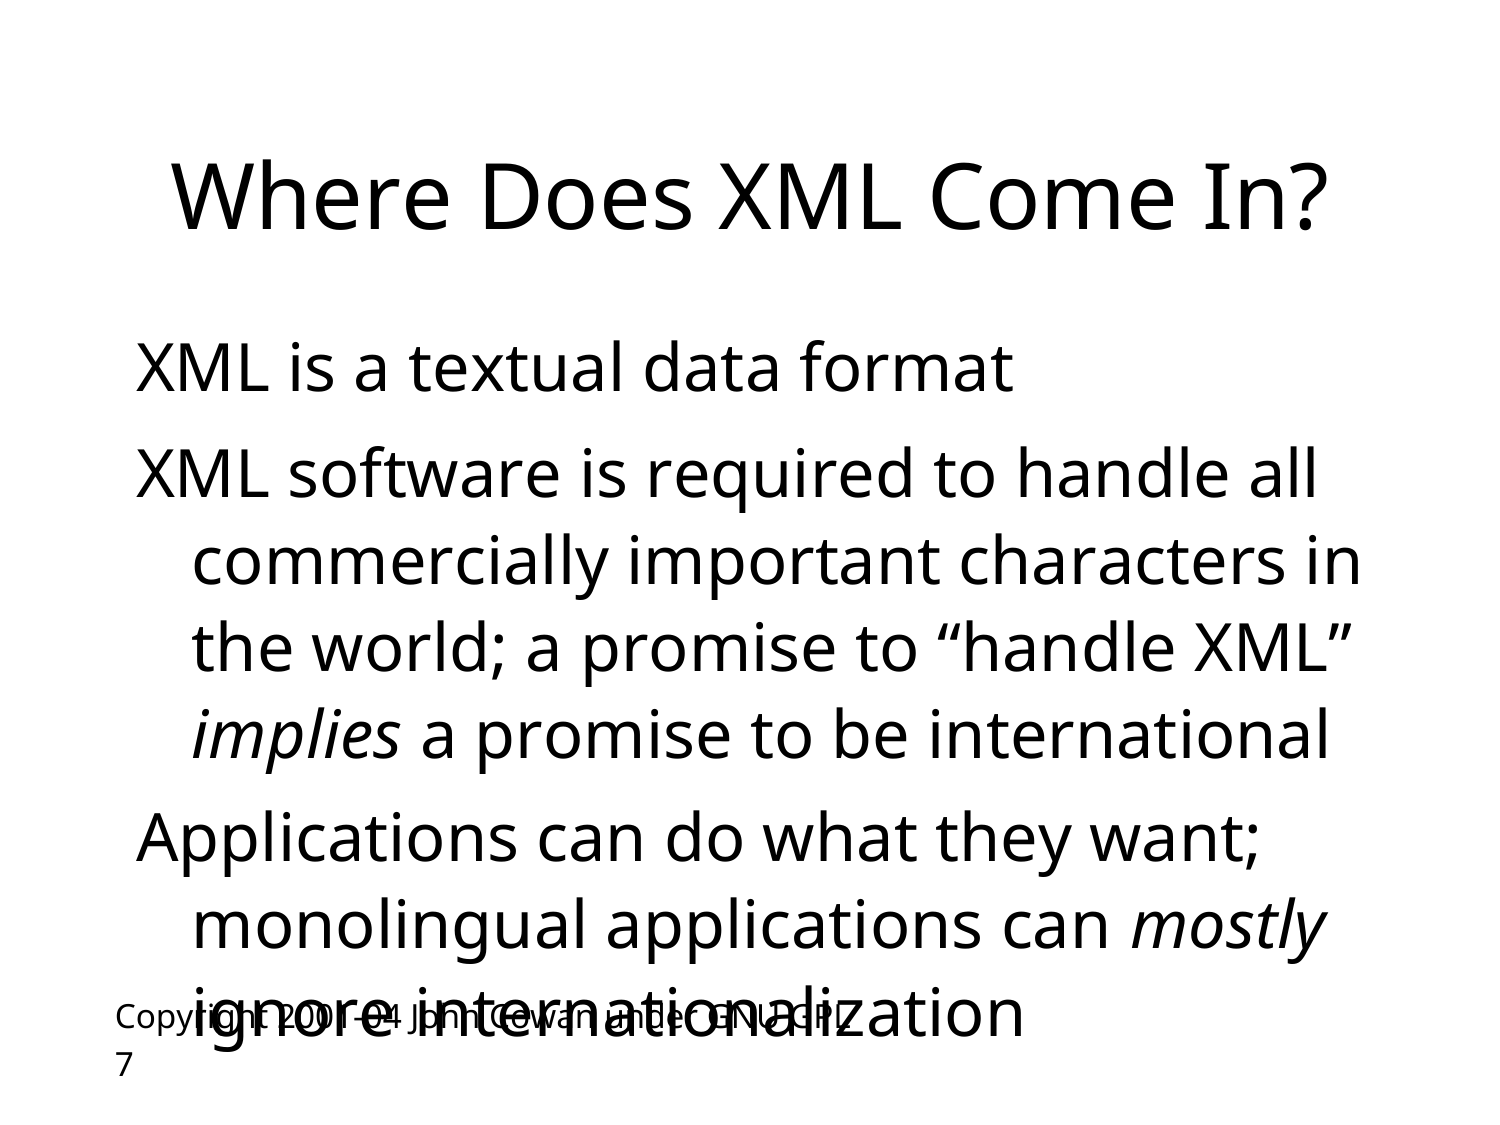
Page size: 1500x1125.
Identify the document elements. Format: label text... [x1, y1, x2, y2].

list XML is a textual data format XML software is required to handle all commercially important characters in the world; a promise to “handle XML” implies a promise to be international Applications can do what they want; monolingual applications can mostly ignore internationalization [121, 312, 1397, 962]
title Where Does XML Come In? [112, 99, 1388, 288]
